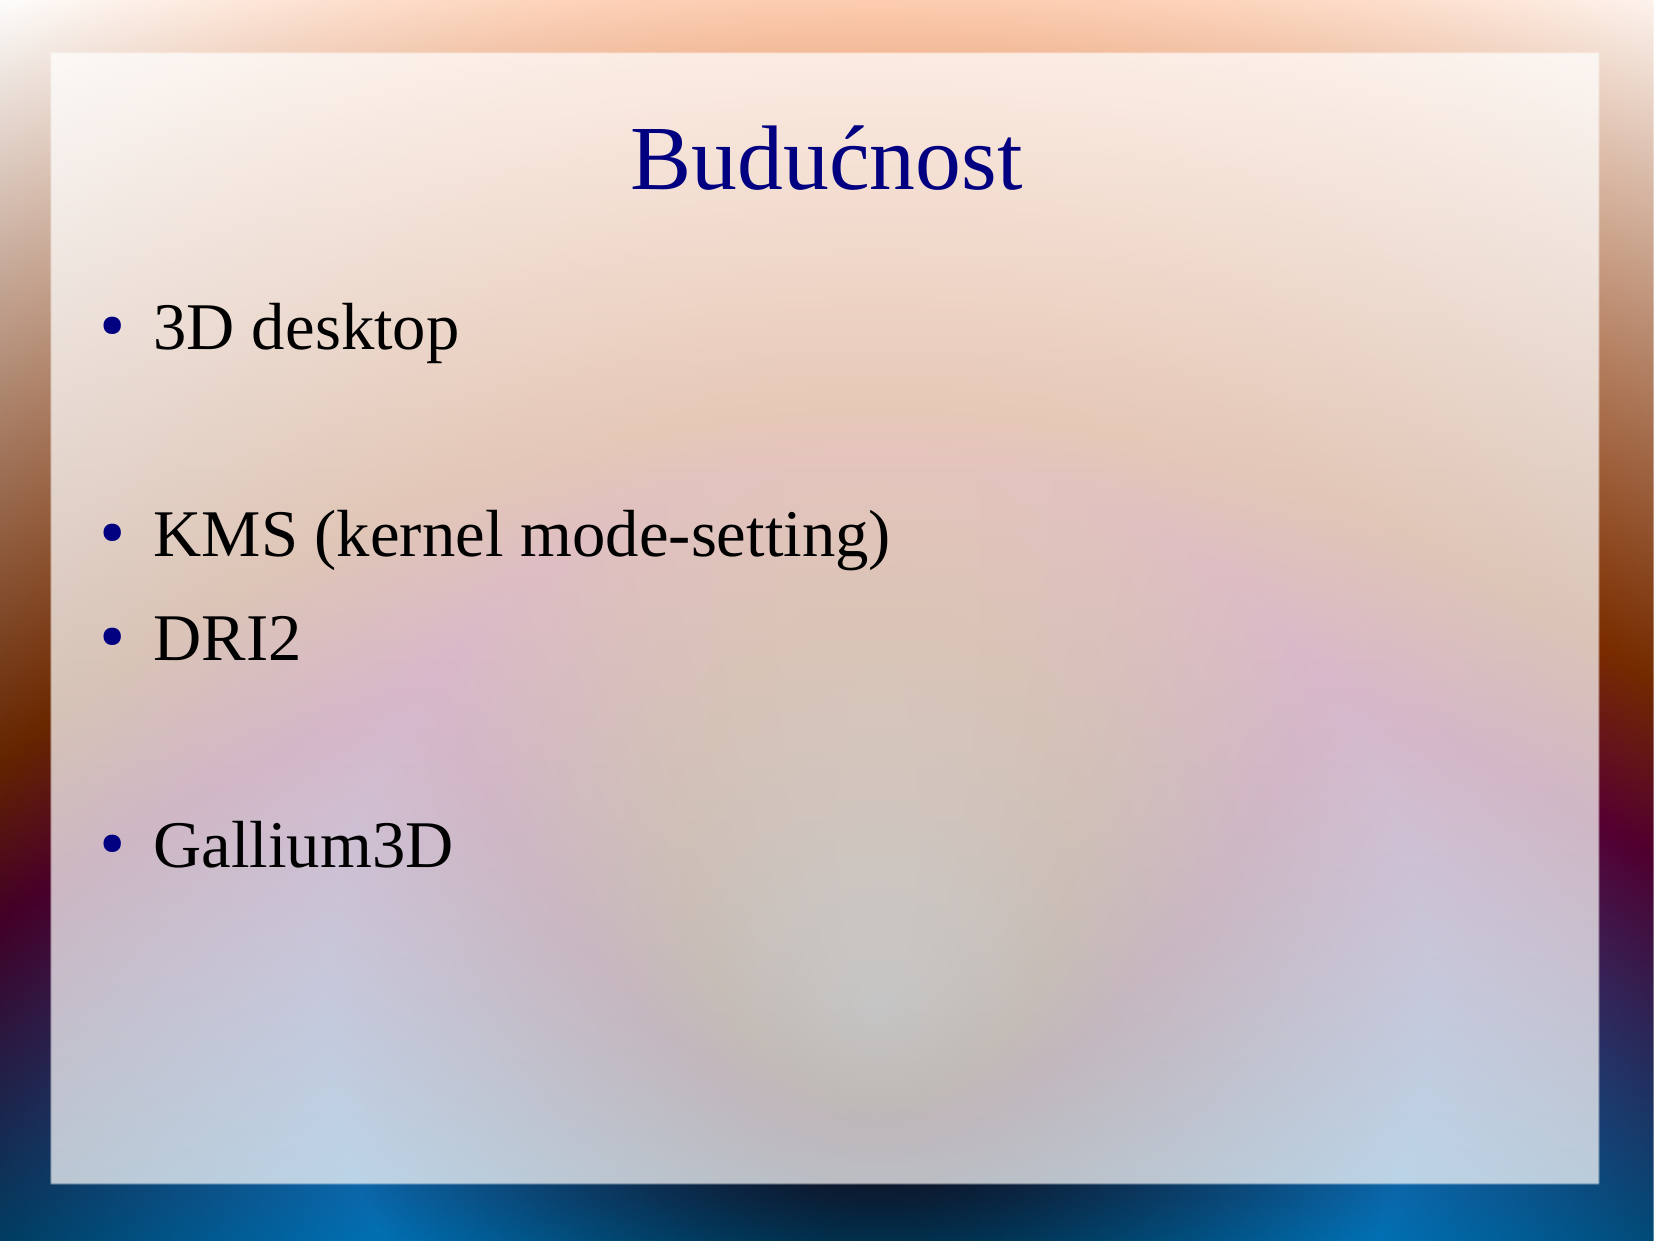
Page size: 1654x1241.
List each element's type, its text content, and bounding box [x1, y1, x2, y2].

list 3D desktop KMS (kernel mode-setting) DRI2 Gallium3D [82, 290, 1571, 1094]
title Budućnost [82, 62, 1571, 256]
picture [0, 0, 1654, 1241]
